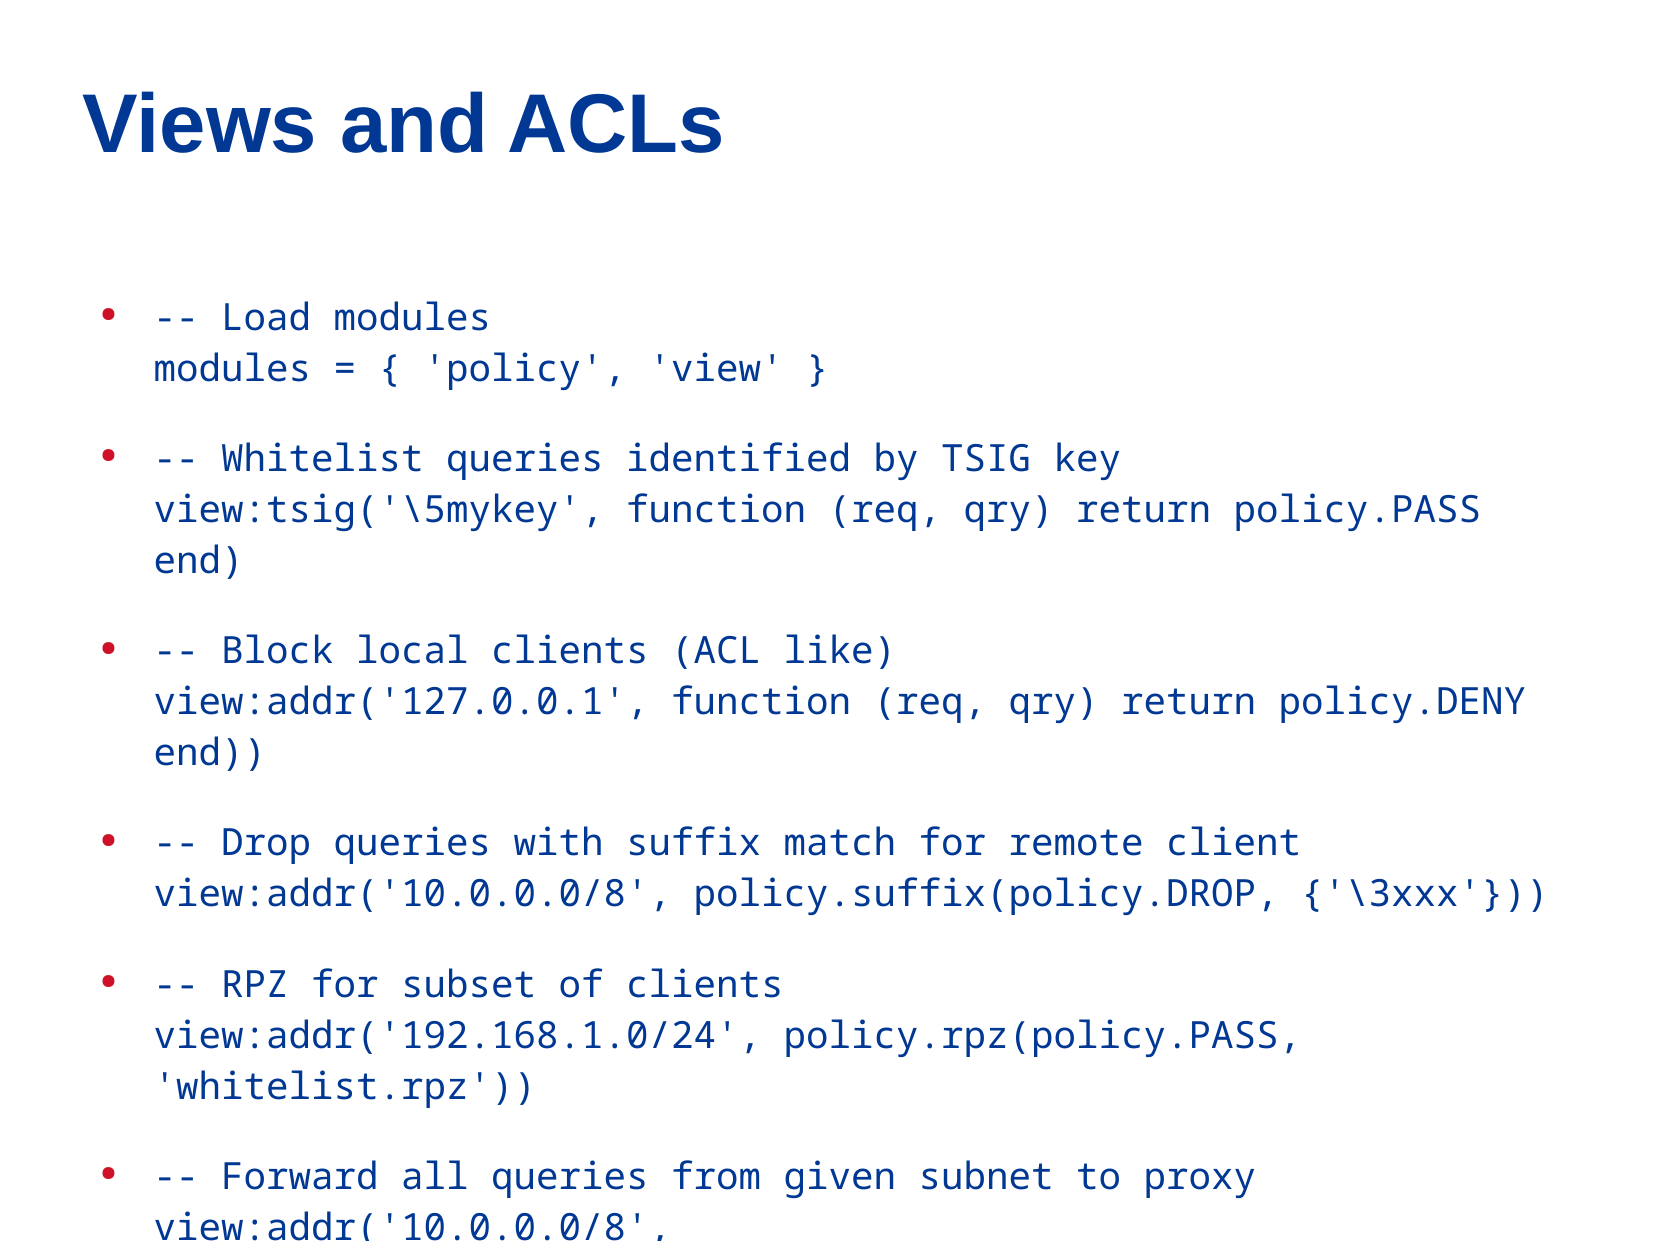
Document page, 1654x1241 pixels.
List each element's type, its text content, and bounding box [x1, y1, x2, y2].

list -- Load modules modules = { 'policy', 'view' } -- Whitelist queries identified by TSIG key view:tsig('\5mykey', function (req, qry) return policy.PASS end) -- Block local clients (ACL like) view:addr('127.0.0.1', function (req, qry) return policy.DENY end)) -- Drop queries with suffix match for remote client view:addr('10.0.0.0/8', policy.suffix(policy.DROP, {'\3xxx'})) -- RPZ for subset of clients view:addr('192.168.1.0/24', policy.rpz(policy.PASS, 'whitelist.rpz')) -- Forward all queries from given subnet to proxy view:addr('10.0.0.0/8', policy.all(policy.FORWARD('2001:DB8::1'))) [82, 290, 1571, 1010]
title Views and ACLs [82, 70, 1571, 178]
